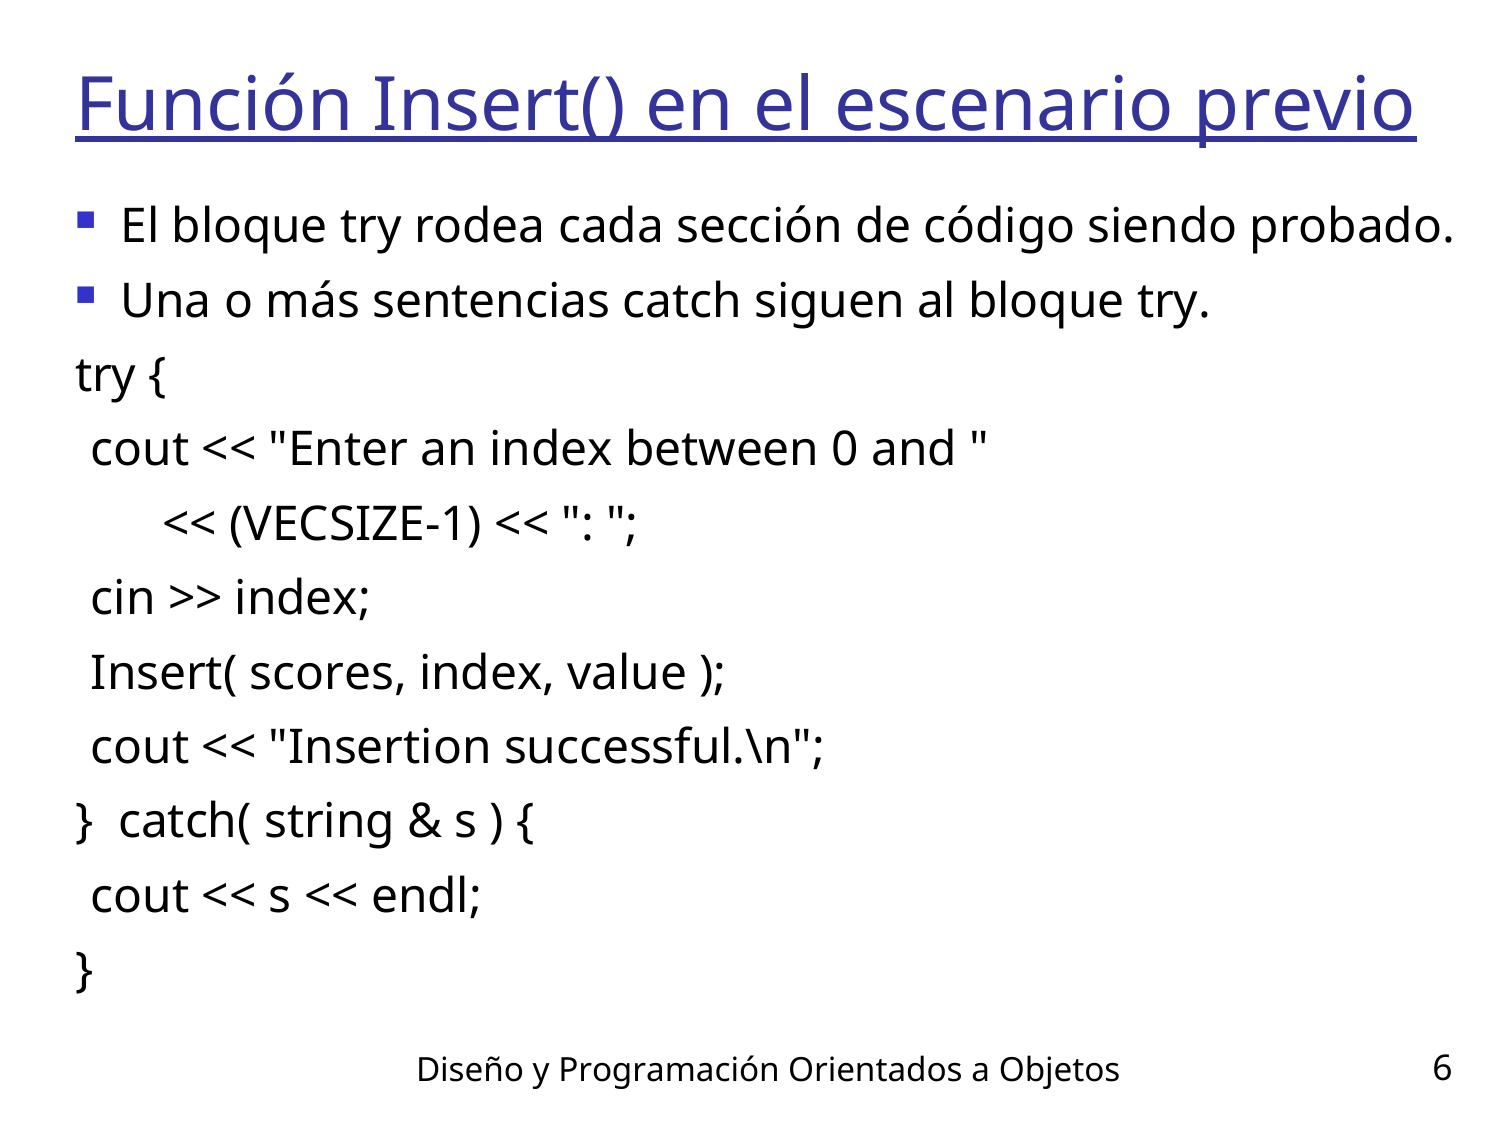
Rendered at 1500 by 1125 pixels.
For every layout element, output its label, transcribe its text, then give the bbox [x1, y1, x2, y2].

list El bloque try rodea cada sección de código siendo probado. Una o más sentencias catch siguen al bloque try. try { cout << "Enter an index between 0 and " << (VECSIZE-1) << ": "; cin >> index; Insert( scores, index, value ); cout << "Insertion successful.\n"; } catch( string & s ) { cout << s << endl; } [75, 191, 1463, 1013]
title Función Insert() en el escenario previo [75, 19, 1466, 183]
